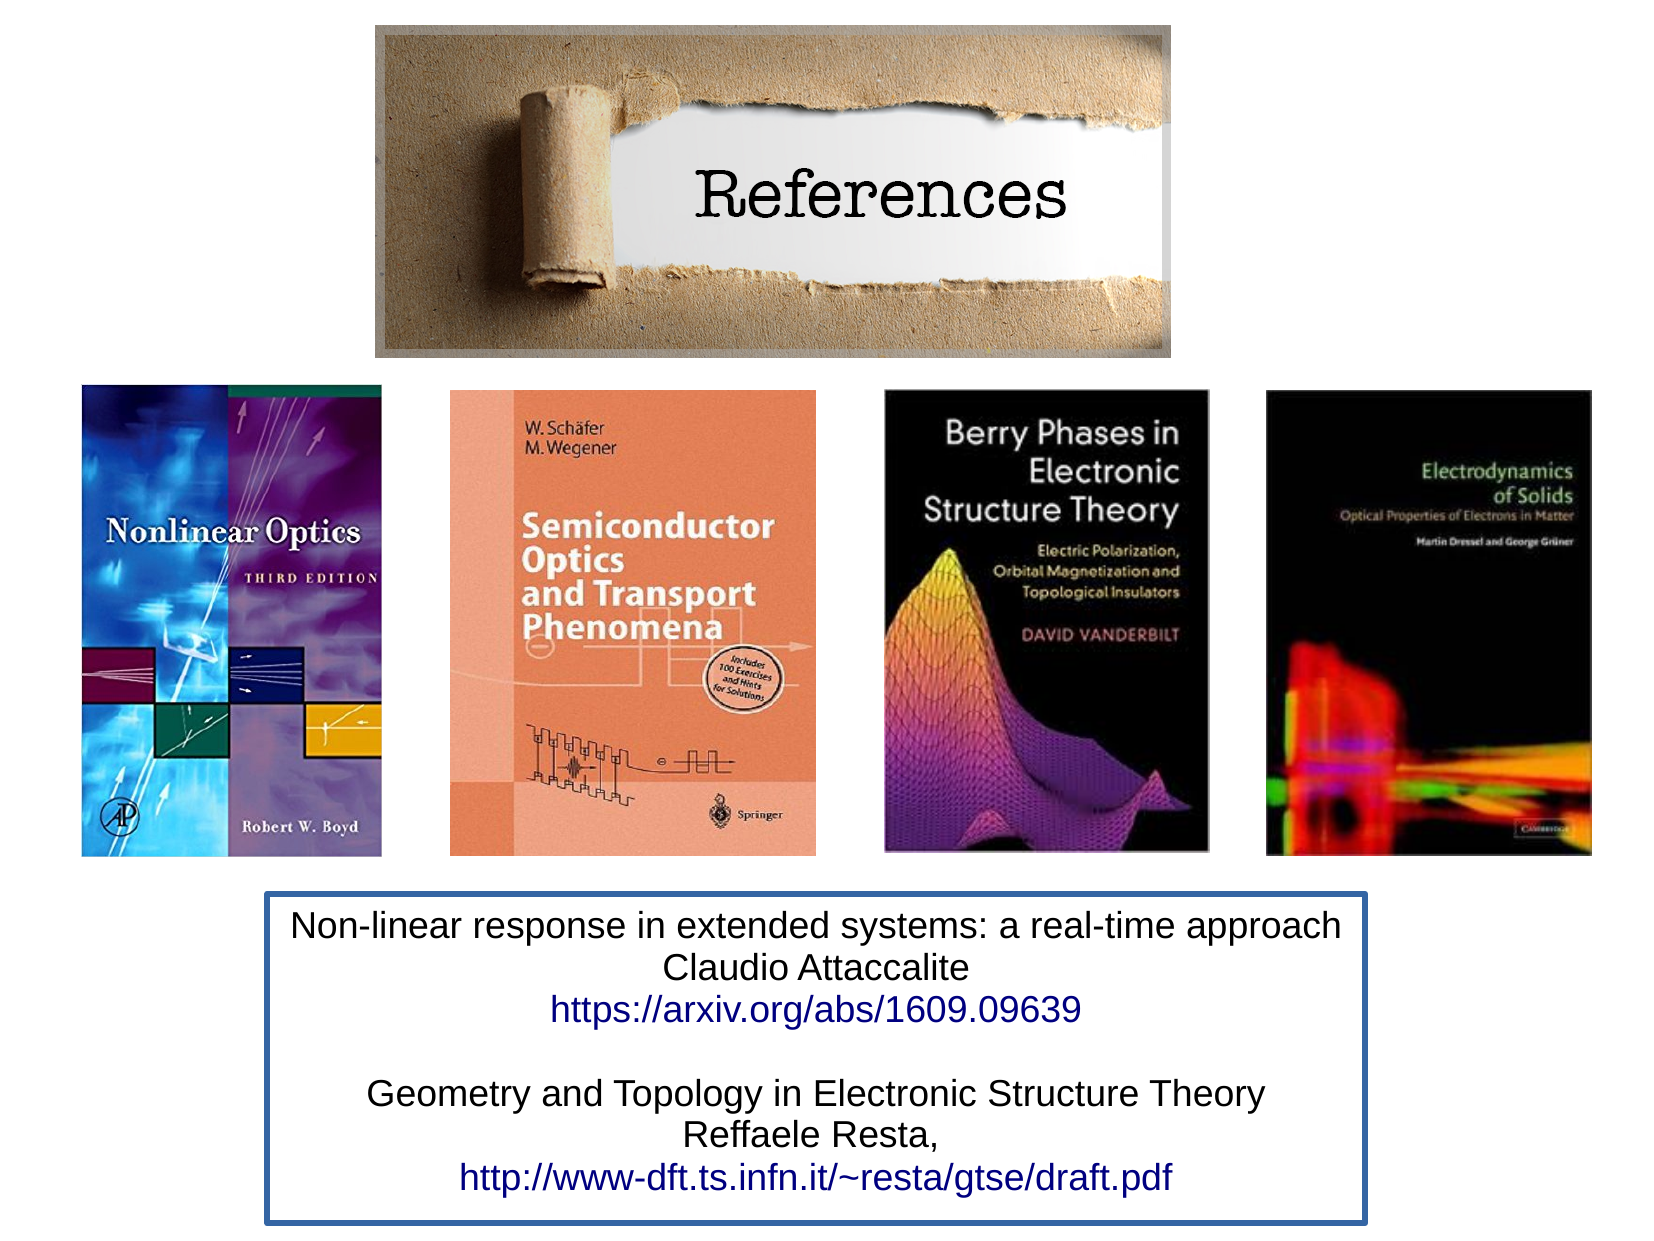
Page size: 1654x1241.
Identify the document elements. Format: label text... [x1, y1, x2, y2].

picture [81, 384, 382, 857]
picture [1266, 390, 1592, 856]
text_box Non-linear response in extended systems: a real-time approach Claudio Attaccalite https://arxiv.org/abs/1609.09639 Geometry and Topology in Electronic Structure Theory Reffaele Resta, http://www-dft.ts.infn.it/~resta/gtse/draft.pdf [267, 893, 1366, 1224]
picture [375, 25, 1171, 358]
picture [884, 389, 1210, 853]
picture [450, 390, 816, 856]
